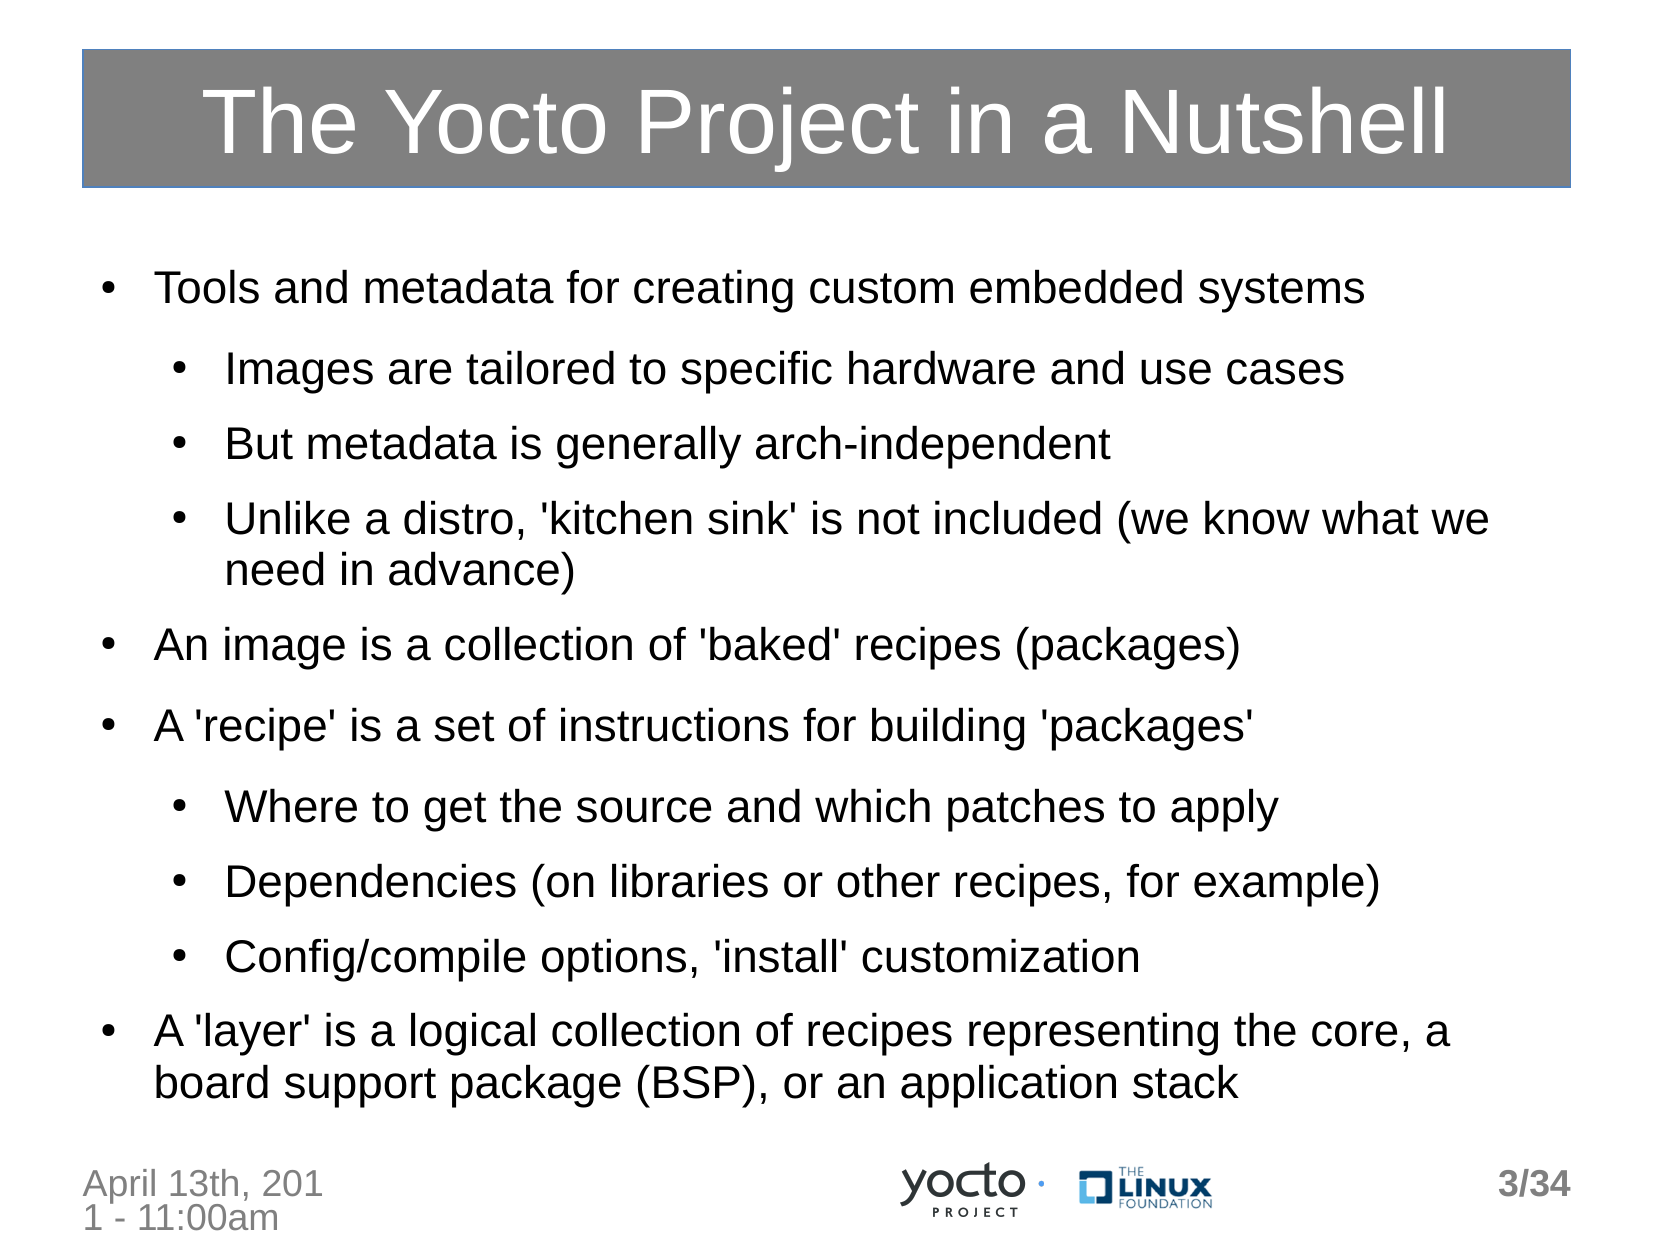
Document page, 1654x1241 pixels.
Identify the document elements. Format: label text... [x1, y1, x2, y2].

title The Yocto Project in a Nutshell [82, 56, 1571, 188]
picture [900, 1162, 1044, 1217]
list Tools and metadata for creating custom embedded systems Images are tailored to specific hardware and use cases But metadata is generally arch-independent Unlike a distro, 'kitchen sink' is not included (we know what we need in advance) An image is a collection of 'baked' recipes (packages) A 'recipe' is a set of instructions for building 'packages' Where to get the source and which patches to apply Dependencies (on libraries or other recipes, for example) Config/compile options, 'install' customization A 'layer' is a logical collection of recipes representing the core, a board support package (BSP), or an application stack [82, 262, 1571, 1109]
picture [1075, 1162, 1215, 1211]
